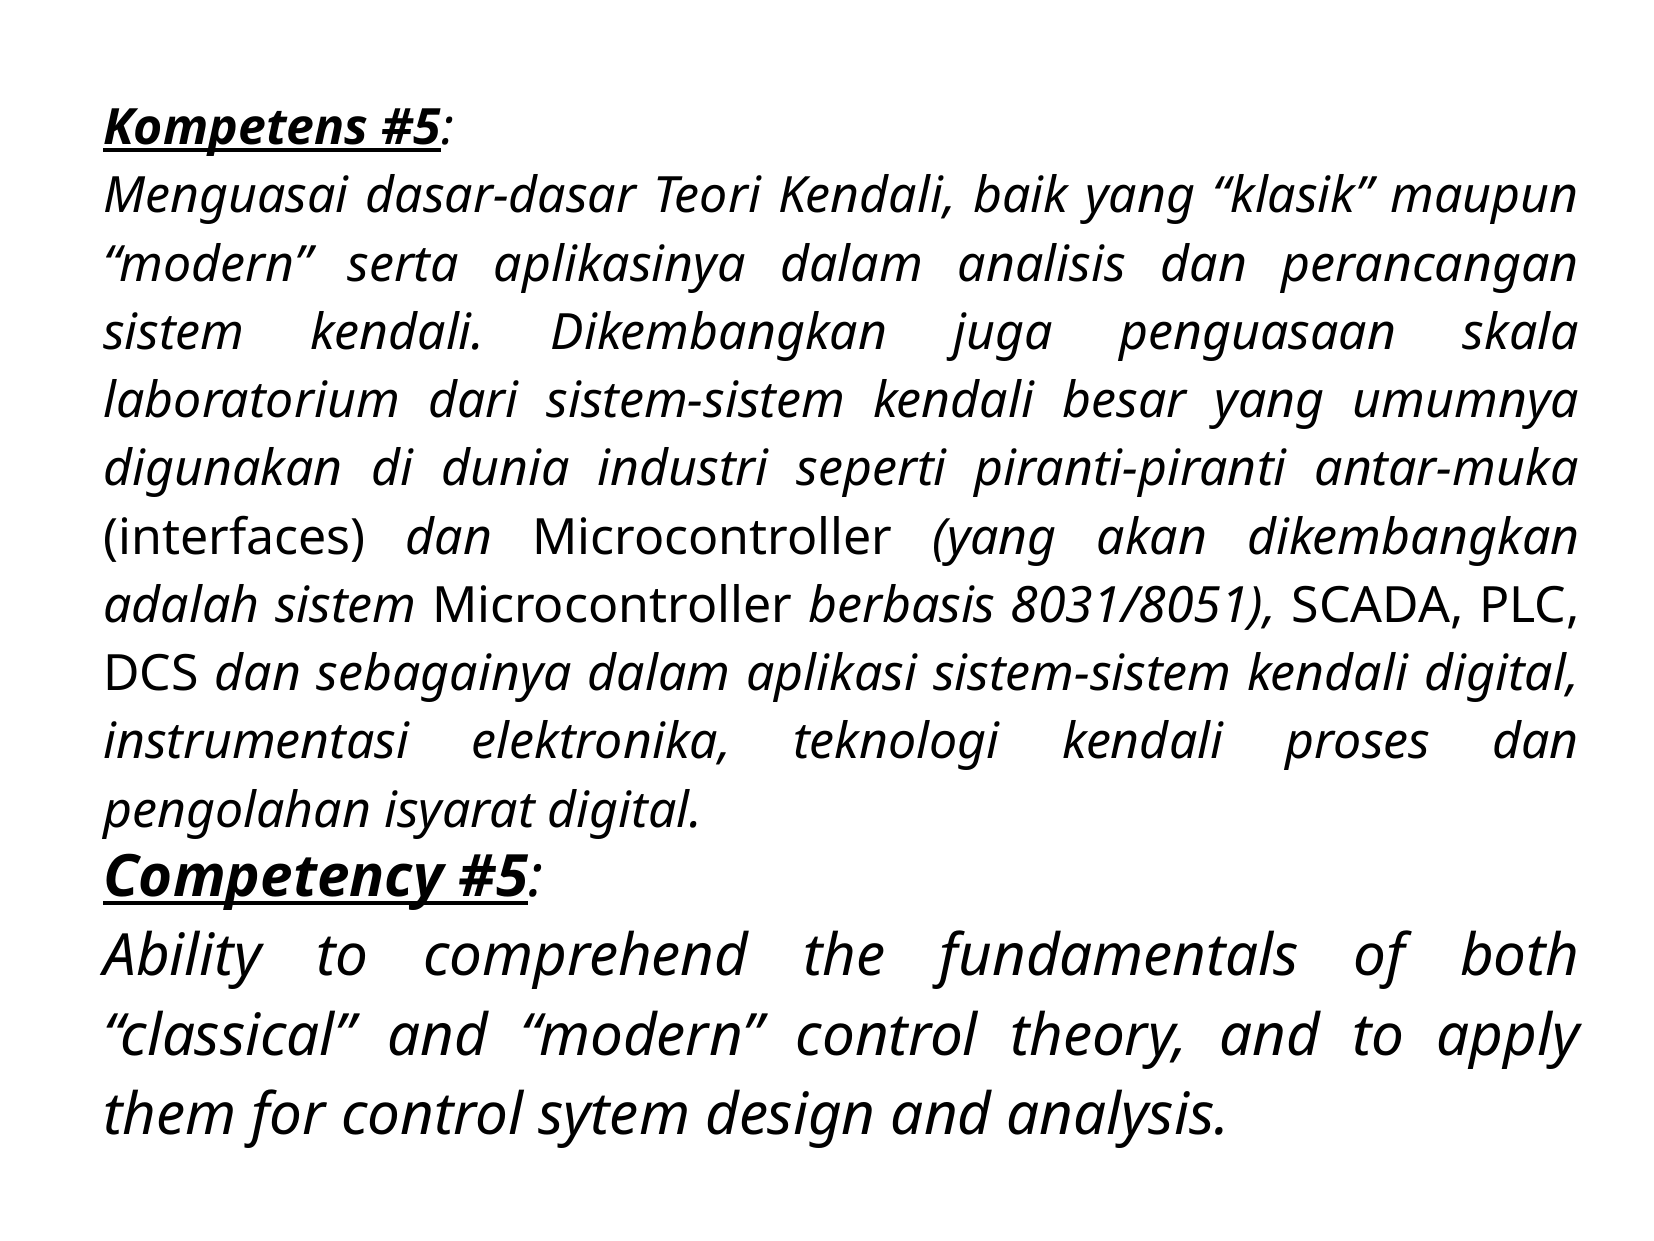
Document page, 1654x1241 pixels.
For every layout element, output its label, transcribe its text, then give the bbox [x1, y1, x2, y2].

text_box Competency #5: Ability to comprehend the fundamentals of both “classical” and “modern” control theory, and to apply them for control sytem design and analysis. [88, 826, 1595, 1113]
text_box Kompetens #5: Menguasai dasar-dasar Teori Kendali, baik yang “klasik” maupun “modern” serta aplikasinya dalam analisis dan perancangan sistem kendali. Dikembangkan juga penguasaan skala laboratorium dari sistem-sistem kendali besar yang umumnya digunakan di dunia industri seperti piranti-piranti antar-muka (interfaces) dan Microcontroller (yang akan dikembangkan adalah sistem Microcontroller berbasis 8031/8051), SCADA, PLC, DCS dan sebagainya dalam aplikasi sistem-sistem kendali digital, instrumentasi elektronika, teknologi kendali proses dan pengolahan isyarat digital. [88, 83, 1595, 798]
